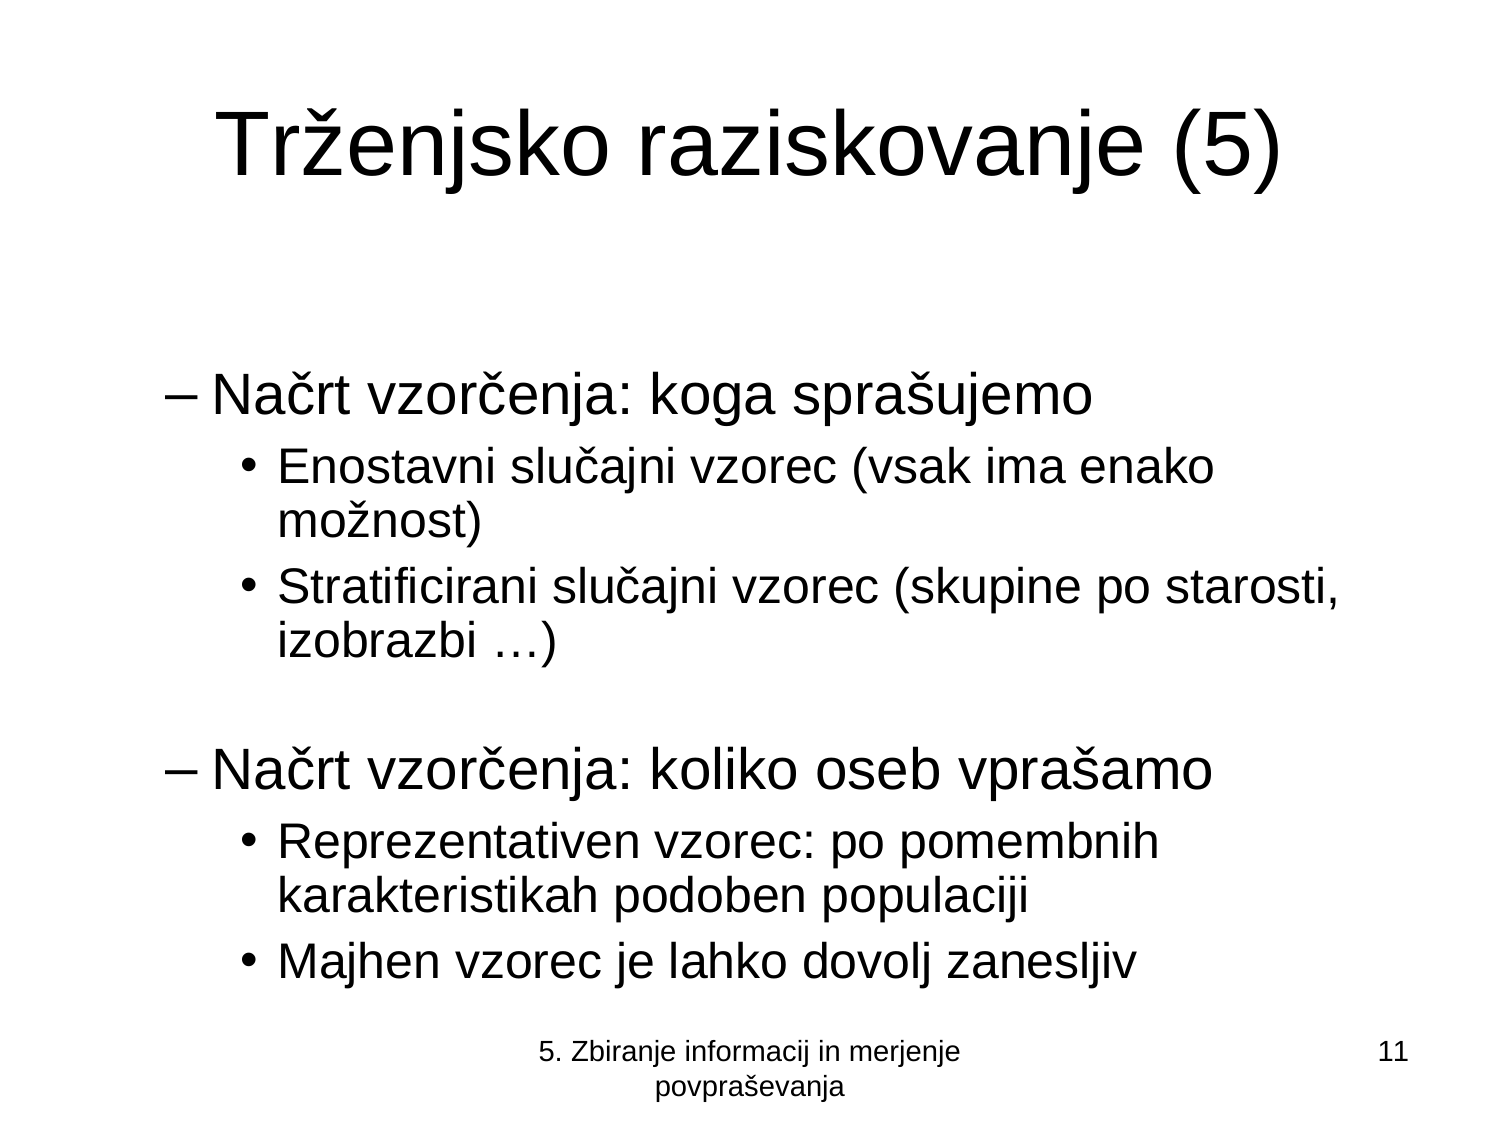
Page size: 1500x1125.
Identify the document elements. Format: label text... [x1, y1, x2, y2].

text_box <number> [1074, 1024, 1426, 1103]
title Trženjsko raziskovanje (5) [75, 45, 1426, 233]
text_box 5. Zbiranje informacij in merjenje povpraševanja [512, 1024, 988, 1103]
list Načrt vzorčenja: koga sprašujemo Enostavni slučajni vzorec (vsak ima enako možnost) Stratificirani slučajni vzorec (skupine po starosti, izobrazbi …) Načrt vzorčenja: koliko oseb vprašamo Reprezentativen vzorec: po pomembnih karakteristikah podoben populaciji Majhen vzorec je lahko dovolj zanesljiv [75, 262, 1426, 1006]
